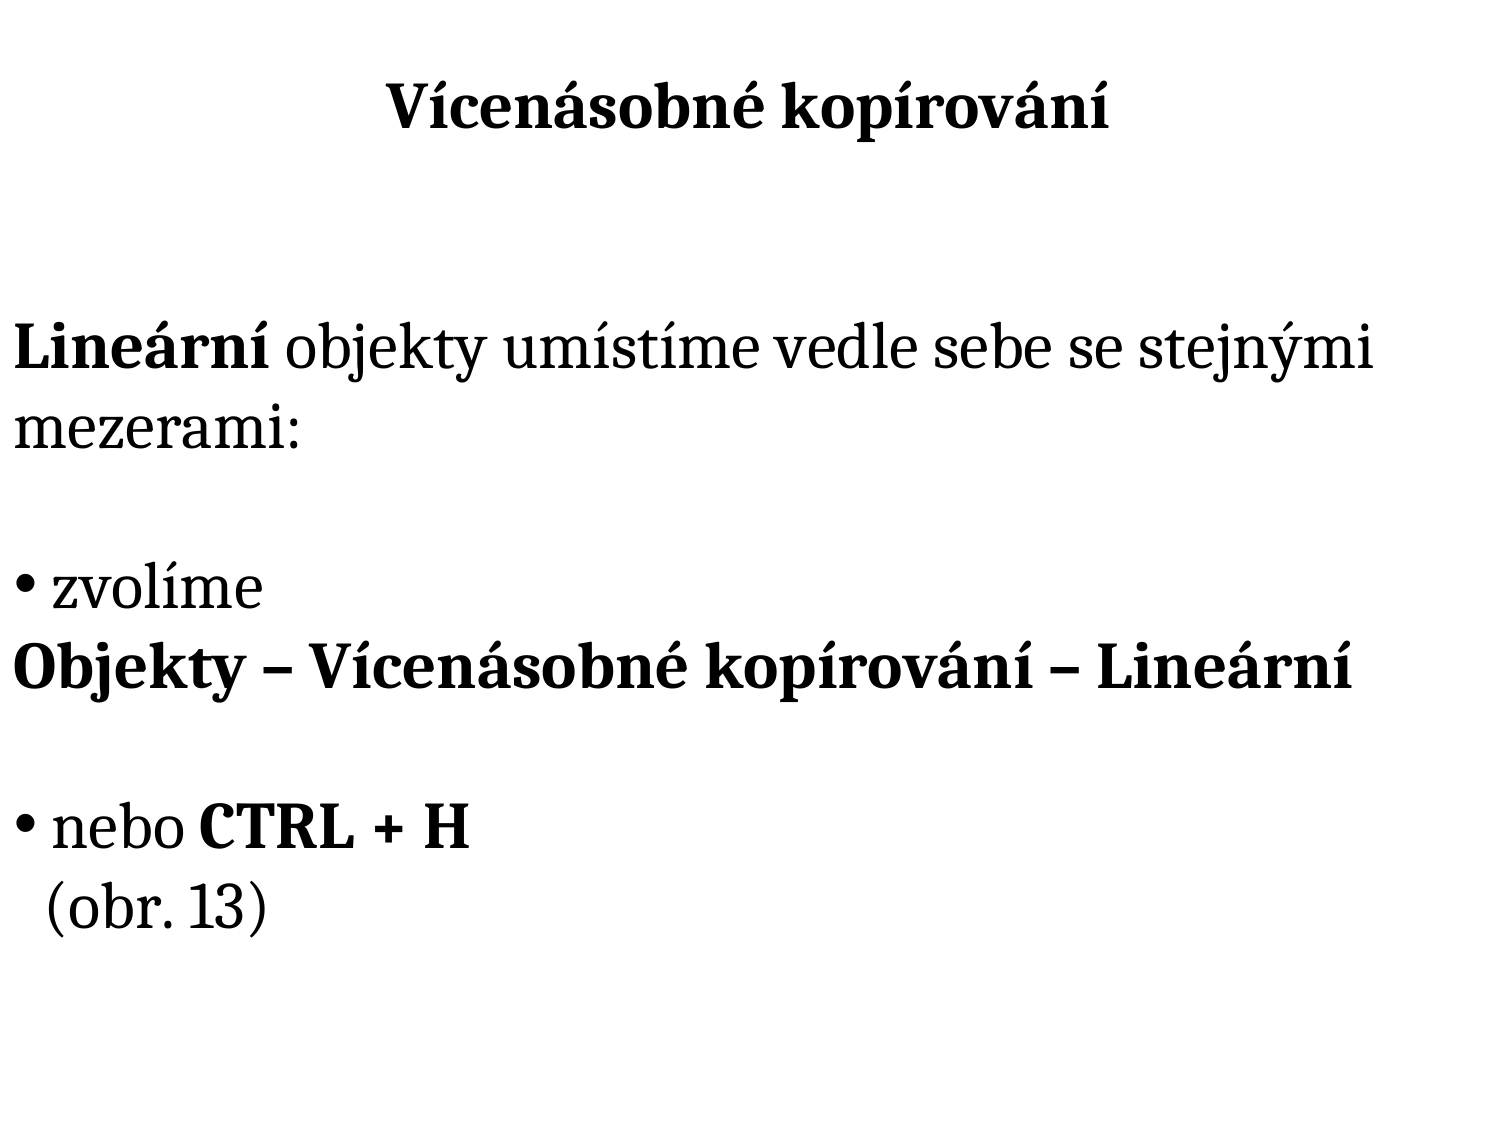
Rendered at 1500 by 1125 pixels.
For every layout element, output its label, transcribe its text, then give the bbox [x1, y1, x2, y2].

text_box Vícenásobné kopírování Lineární objekty umístíme vedle sebe se stejnými mezerami: zvolíme Objekty – Vícenásobné kopírování – Lineární nebo CTRL + H (obr. 13) [0, 54, 1499, 950]
